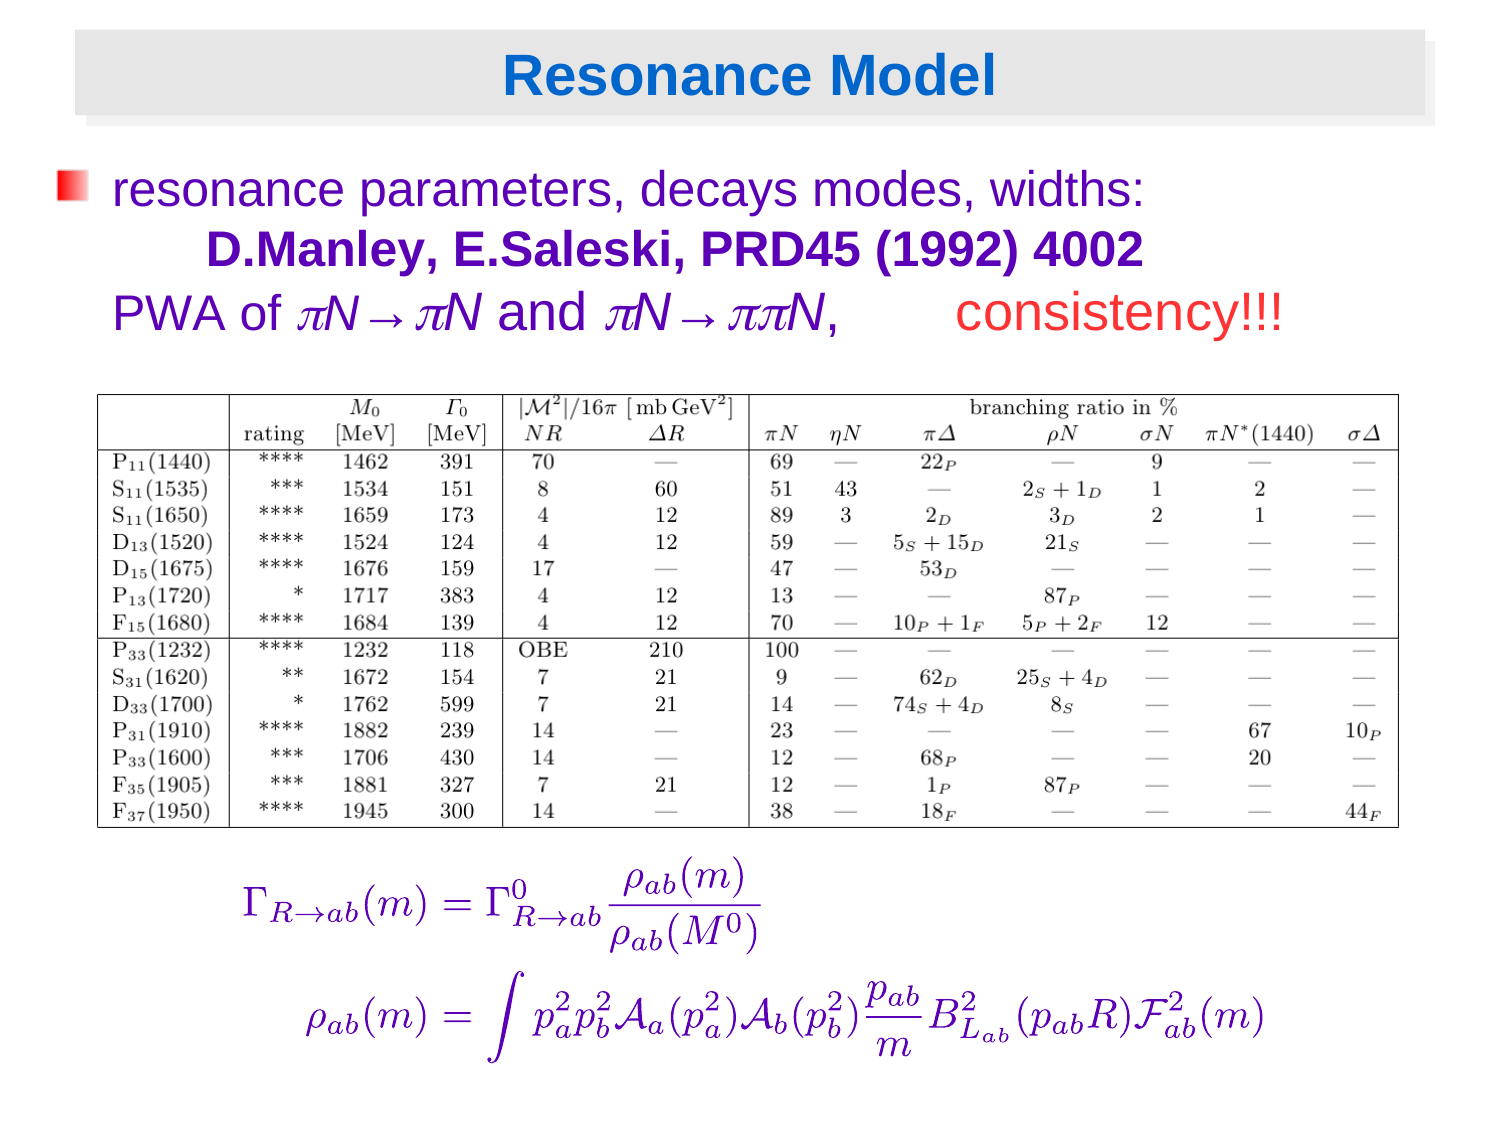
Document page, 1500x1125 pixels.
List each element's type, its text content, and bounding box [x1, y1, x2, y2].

title Resonance Model [75, 29, 1426, 116]
text_box [242, 856, 1267, 1064]
list resonance parameters, decays modes, widths: D.Manley, E.Saleski, PRD45 (1992) 4002 PWA of pN→pN and pN→ppN, consistency!!! [41, 148, 1459, 1093]
picture [88, 383, 1412, 840]
